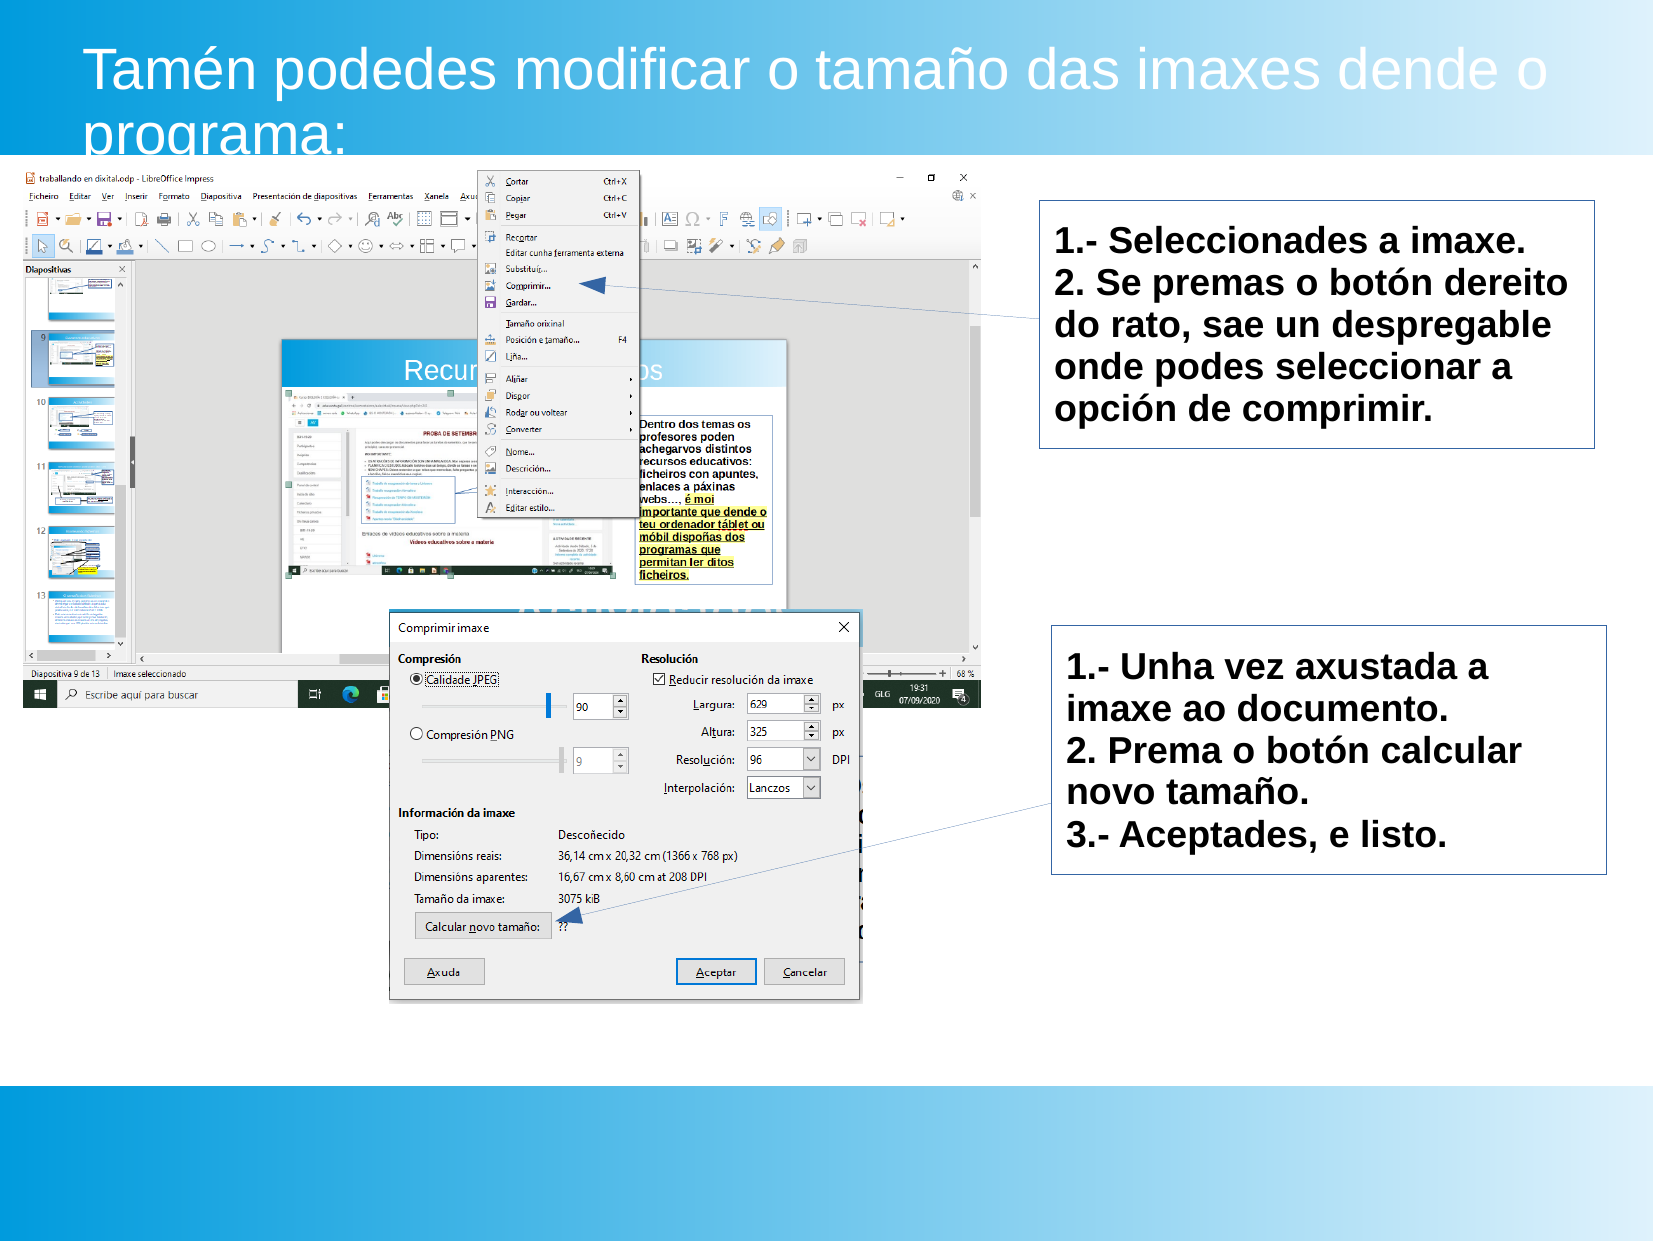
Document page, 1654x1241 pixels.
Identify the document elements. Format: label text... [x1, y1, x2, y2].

text_box 1.- Seleccionades a imaxe. 2. Se premas o botón dereito do rato, sae un despregable onde podes seleccionar a opción de comprimir. [1039, 200, 1595, 449]
text_box 1.- Unha vez axustada a imaxe ao documento. 2. Prema o botón calcular novo tamaño. 3.- Aceptades, e listo. [1051, 625, 1607, 875]
picture [23, 170, 981, 1004]
title Tamén podedes modificar o tamaño das imaxes dende o programa: [82, 36, 1571, 167]
